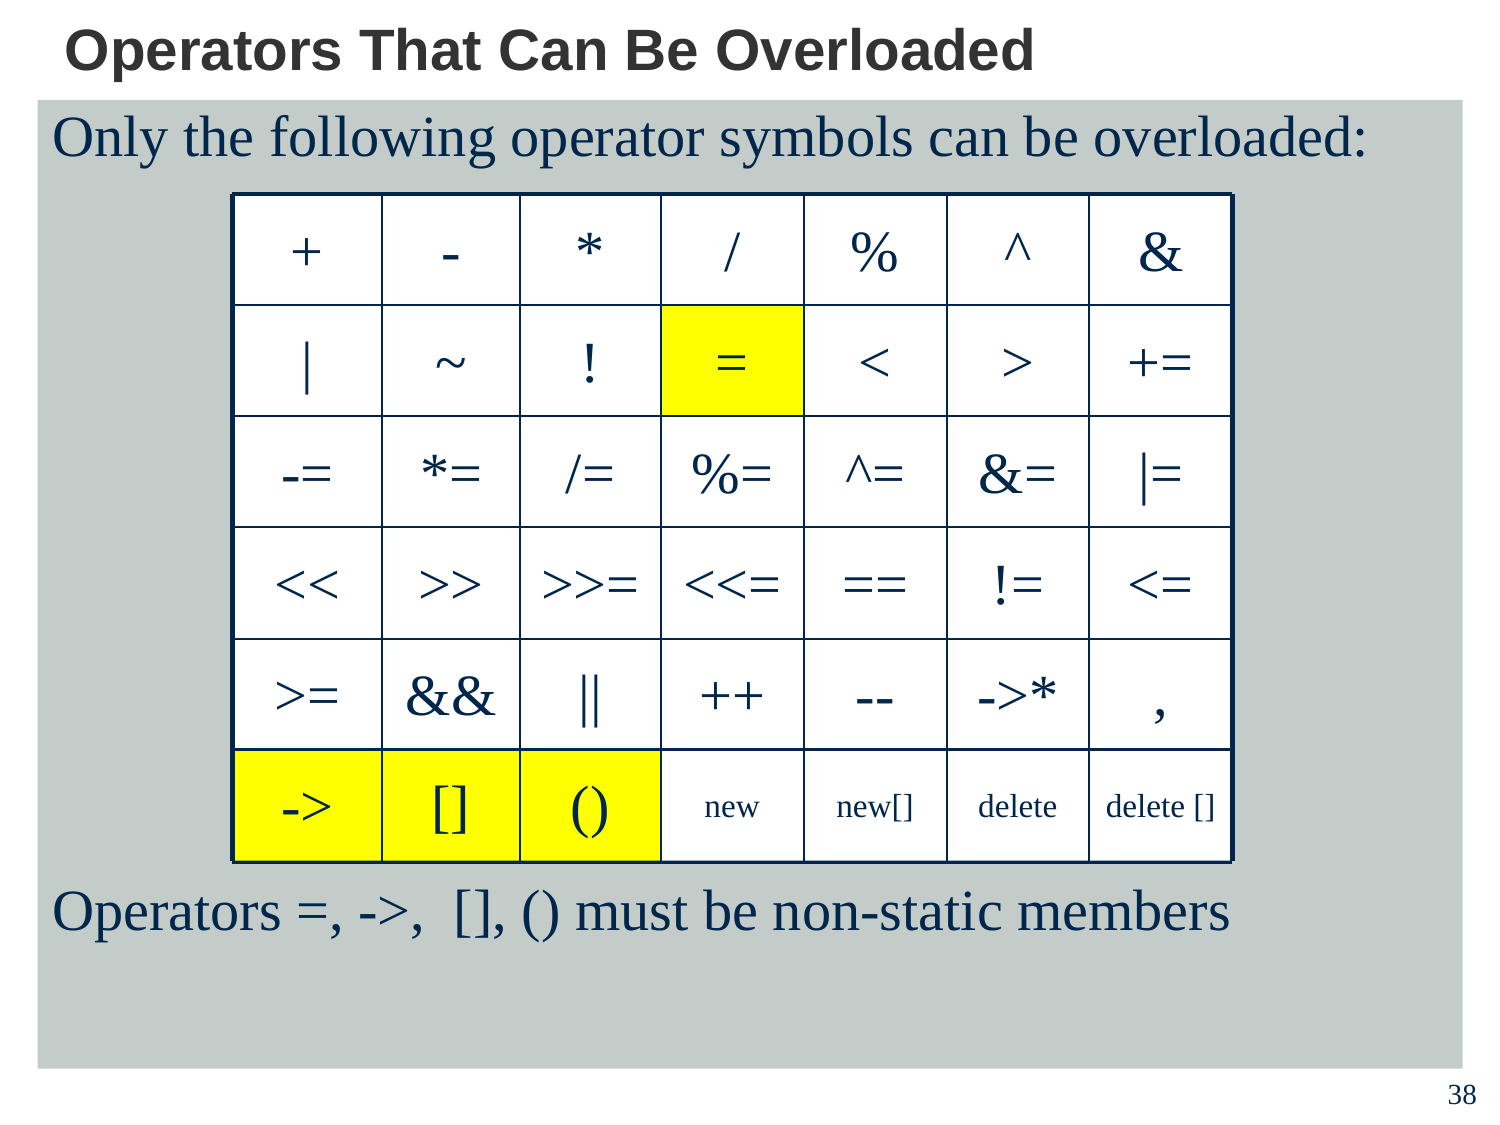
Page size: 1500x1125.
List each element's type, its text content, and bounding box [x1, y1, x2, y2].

list ^= [805, 417, 946, 526]
list -= [235, 417, 381, 526]
list [] [383, 751, 519, 861]
list -- [805, 640, 946, 748]
list <= [1090, 528, 1230, 638]
list , [1090, 640, 1230, 748]
list >> [383, 528, 519, 638]
list >= [235, 640, 381, 748]
list * [521, 196, 660, 304]
list ->* [948, 640, 1088, 748]
list ^ [948, 196, 1088, 304]
title Operators That Can Be Overloaded [49, 0, 1450, 91]
list - [383, 196, 519, 304]
list Only the following operator symbols can be overloaded: Operators =, ->, [], () must be non-static members [37, 99, 1463, 1069]
list new[] [805, 751, 946, 861]
list = [662, 306, 803, 415]
list += [1090, 306, 1230, 415]
list delete [] [1090, 751, 1230, 861]
list ++ [662, 640, 803, 748]
list ~ [383, 306, 519, 415]
list / [662, 196, 803, 304]
list %= [662, 417, 803, 526]
list ! [521, 306, 660, 415]
list () [521, 751, 660, 861]
list > [948, 306, 1088, 415]
list | [235, 306, 381, 415]
list new [662, 751, 803, 861]
list >>= [521, 528, 660, 638]
list <<= [662, 528, 803, 638]
list != [948, 528, 1088, 638]
list &= [948, 417, 1088, 526]
list < [805, 306, 946, 415]
list && [383, 640, 519, 748]
list & [1090, 196, 1230, 304]
list |= [1090, 417, 1230, 526]
list /= [521, 417, 660, 526]
list || [521, 640, 660, 748]
list *= [383, 417, 519, 526]
list -> [235, 751, 381, 861]
list == [805, 528, 946, 638]
list delete [948, 751, 1088, 861]
list + [235, 196, 381, 304]
list << [235, 528, 381, 638]
list % [805, 196, 946, 304]
